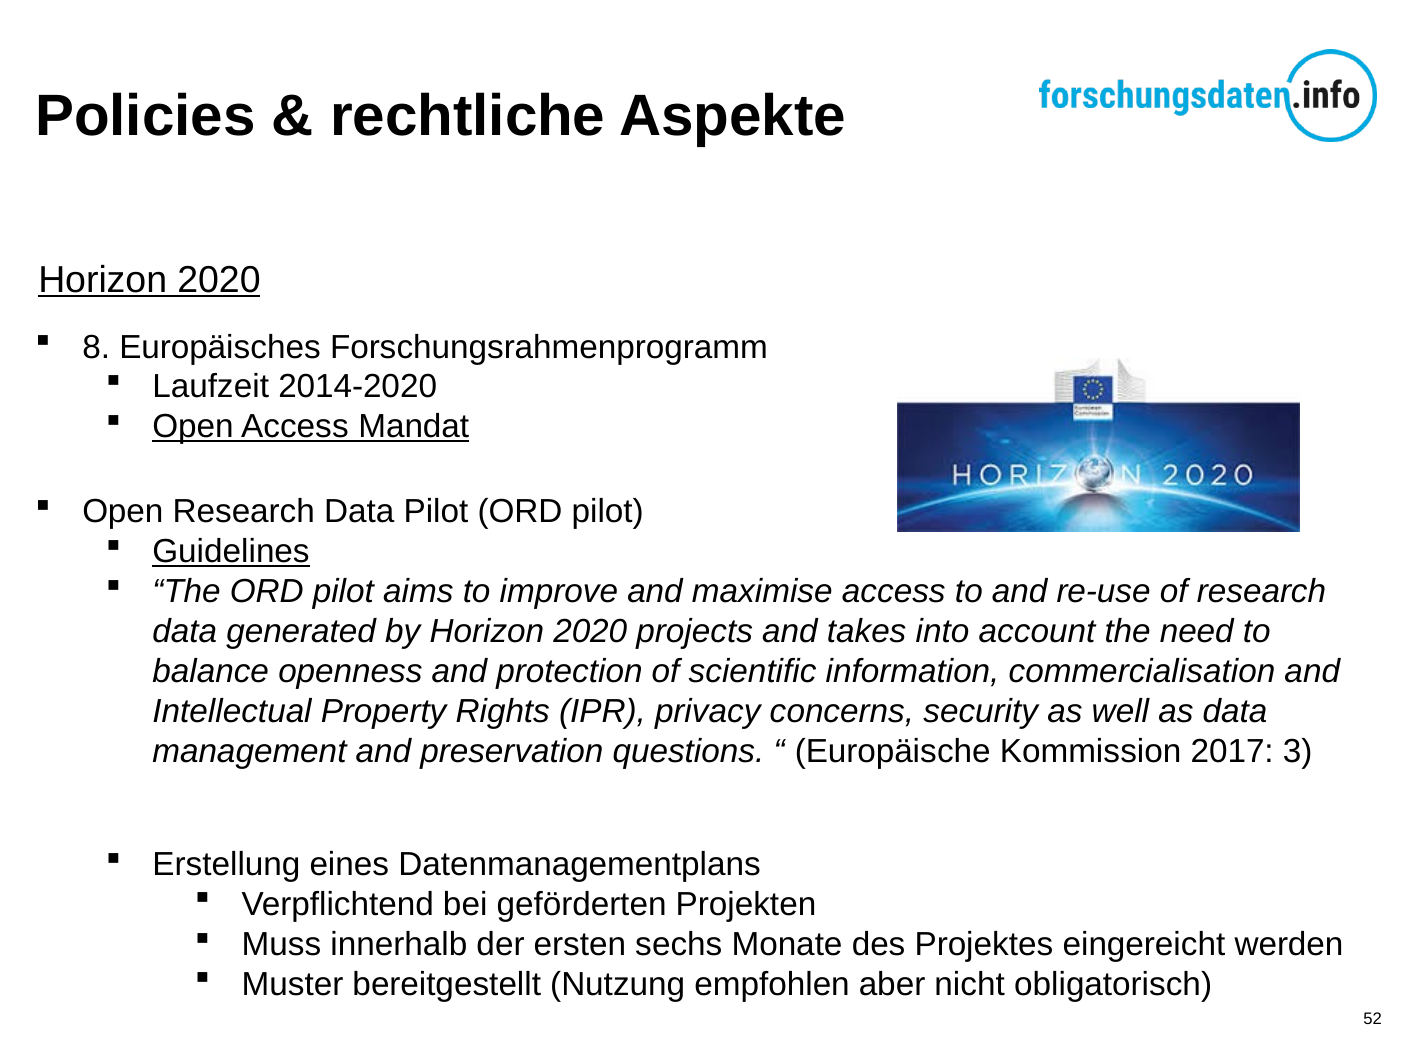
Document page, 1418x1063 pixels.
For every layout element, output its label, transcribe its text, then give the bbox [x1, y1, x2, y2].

picture [1058, 93, 1062, 103]
list 8. Europäisches Forschungsrahmenprogramm Laufzeit 2014-2020 Open Access Mandat Open Research Data Pilot (ORD pilot) Guidelines “The ORD pilot aims to improve and maximise access to and re-use of research data generated by Horizon 2020 projects and takes into account the need to balance openness and protection of scientific information, commercialisation and Intellectual Property Rights (IPR), privacy concerns, security as well as data management and preservation questions. “ (Europäische Kommission 2017: 3) Erstellung eines Datenmanagementplans Verpflichtend bei geförderten Projekten Muss innerhalb der ersten sechs Monate des Projektes eingereicht werden Muster bereitgestellt (Nutzung empfohlen aber nicht obligatorisch) [35, 324, 1382, 969]
picture [1039, 49, 1372, 142]
slide_number <Nummer> [1015, 1003, 1382, 1028]
picture [897, 358, 1300, 532]
text_box Horizon 2020 [23, 247, 544, 308]
picture [1339, 49, 1377, 85]
picture [1342, 107, 1377, 142]
title Policies & rechtliche Aspekte [35, 76, 1052, 254]
